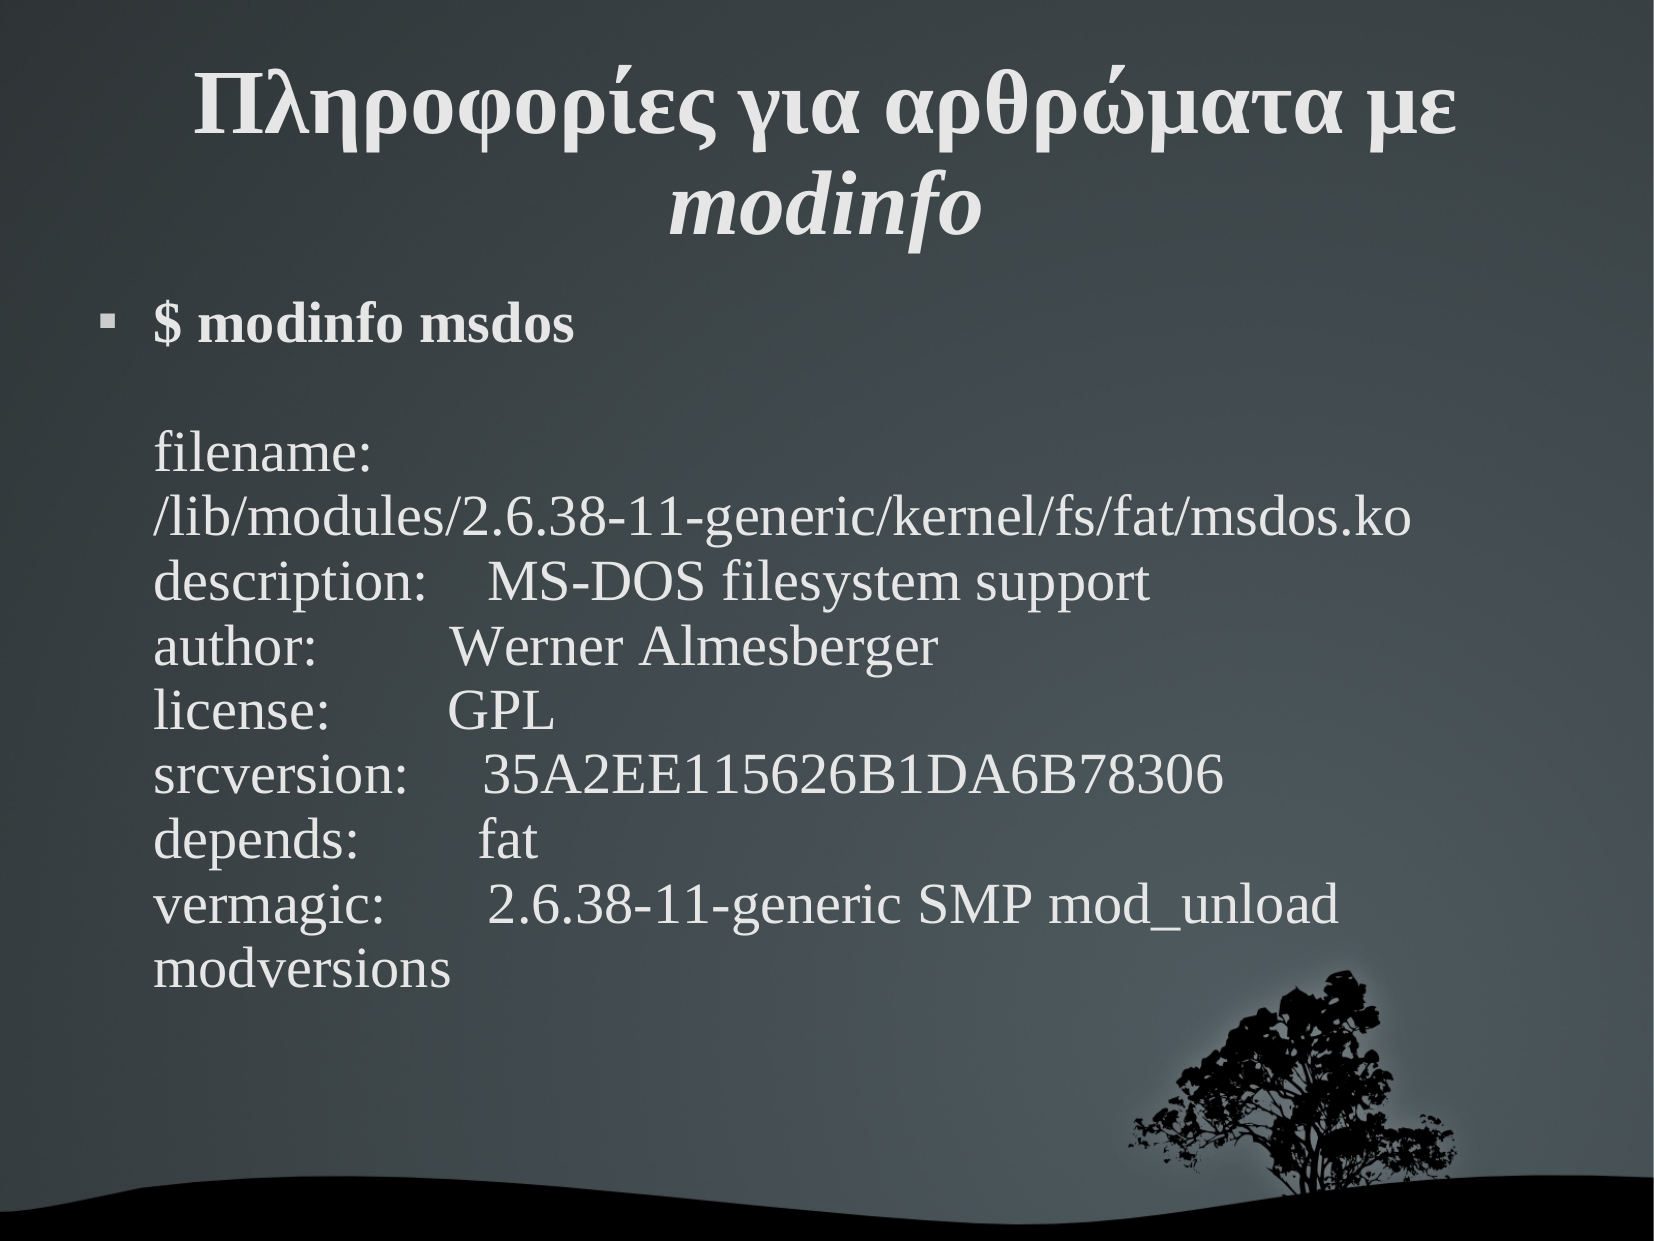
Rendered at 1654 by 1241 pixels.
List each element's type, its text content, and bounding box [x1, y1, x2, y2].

picture [0, 0, 1654, 1241]
title Πληροφορίες για αρθρώματα με modinfo [82, 33, 1571, 273]
list $ modinfo msdos filename: /lib/modules/2.6.38-11-generic/kernel/fs/fat/msdos.ko description: MS-DOS filesystem support author: Werner Almesberger license: GPL srcversion: 35A2EE115626B1DA6B78306 depends: fat vermagic: 2.6.38-11-generic SMP mod_unload modversions [82, 290, 1571, 1109]
